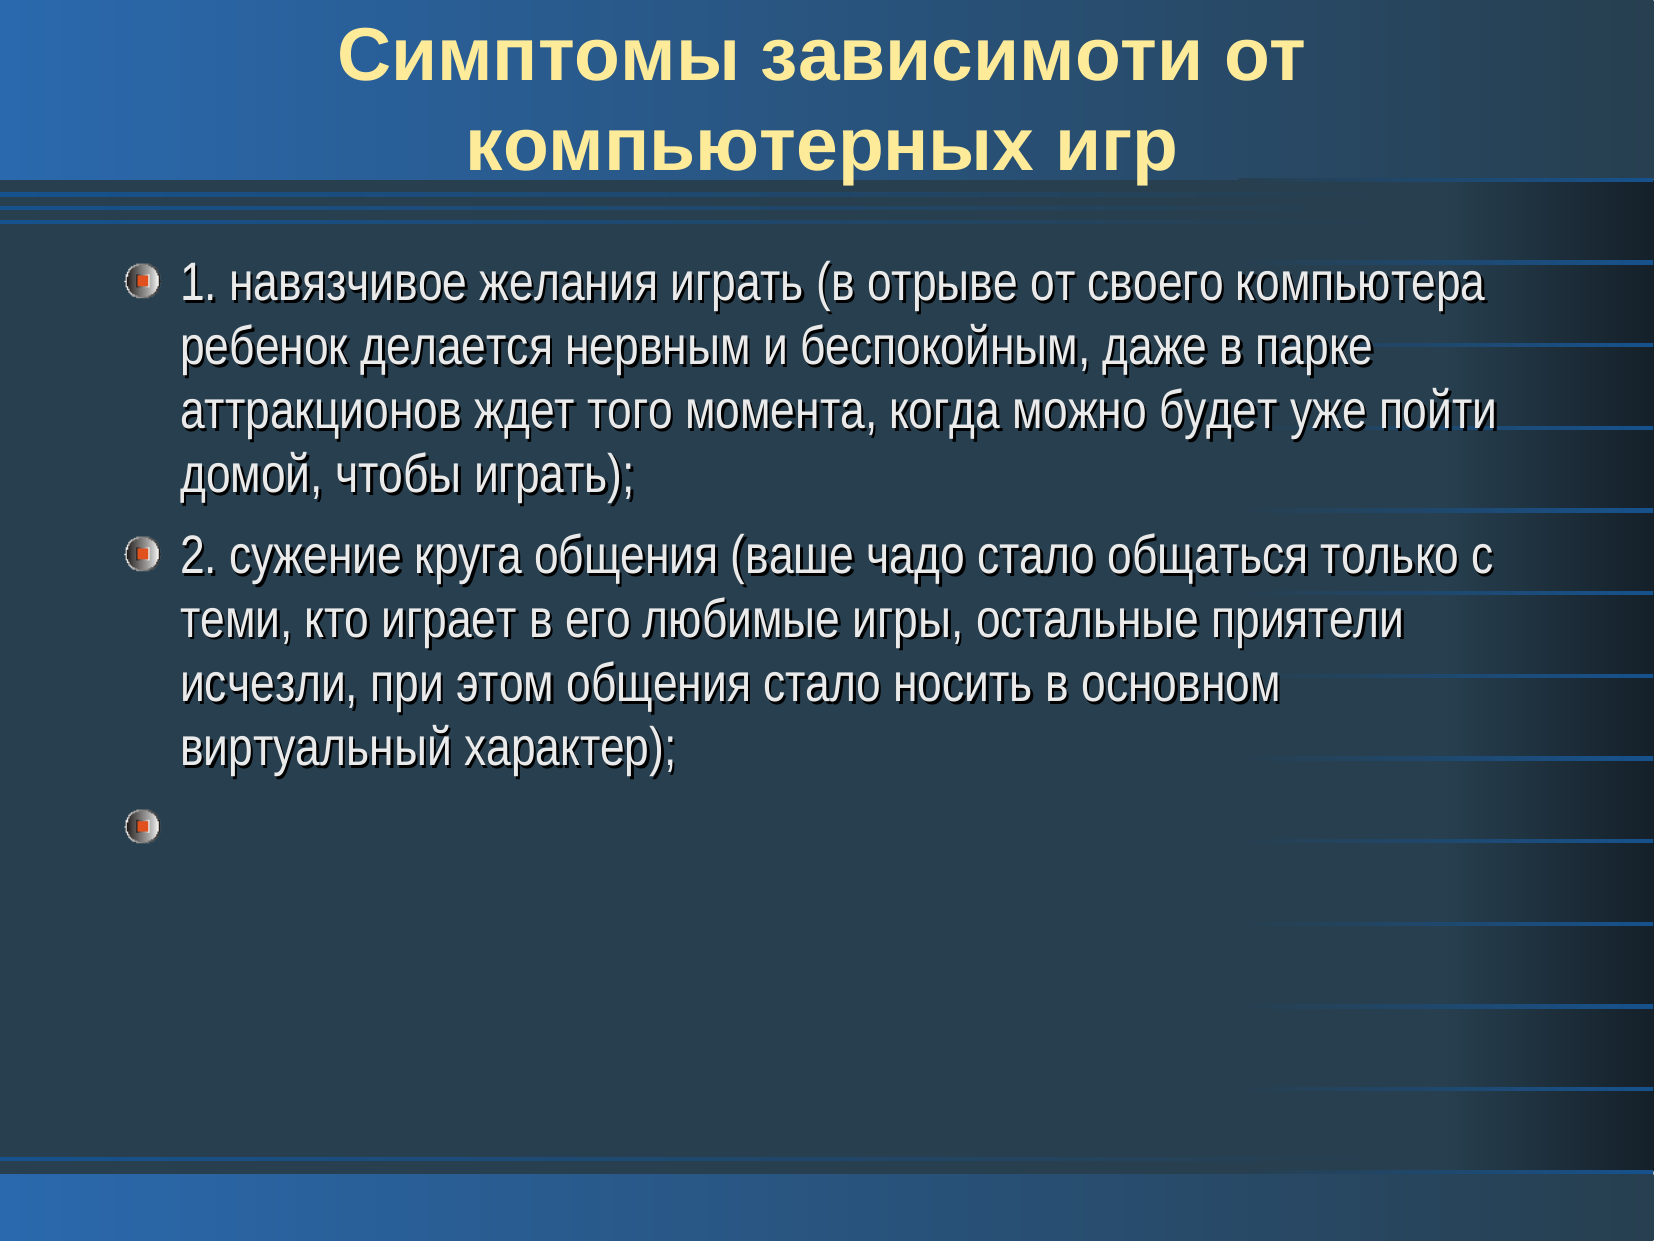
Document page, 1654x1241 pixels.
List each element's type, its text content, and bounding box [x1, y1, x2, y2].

title Симптомы зависимоти от компьютерных игр [91, 9, 1553, 184]
list 1. навязчивое желания играть (в отрыве от своего компьютера ребенок делается нервным и беспокойным, даже в парке аттракционов ждет того момента, когда можно будет уже пойти домой, чтобы играть); 2. сужение круга общения (ваше чадо стало общаться только с теми, кто играет в его любимые игры, остальные приятели исчезли, при этом общения стало носить в основном виртуальный характер); [123, 247, 1530, 1052]
